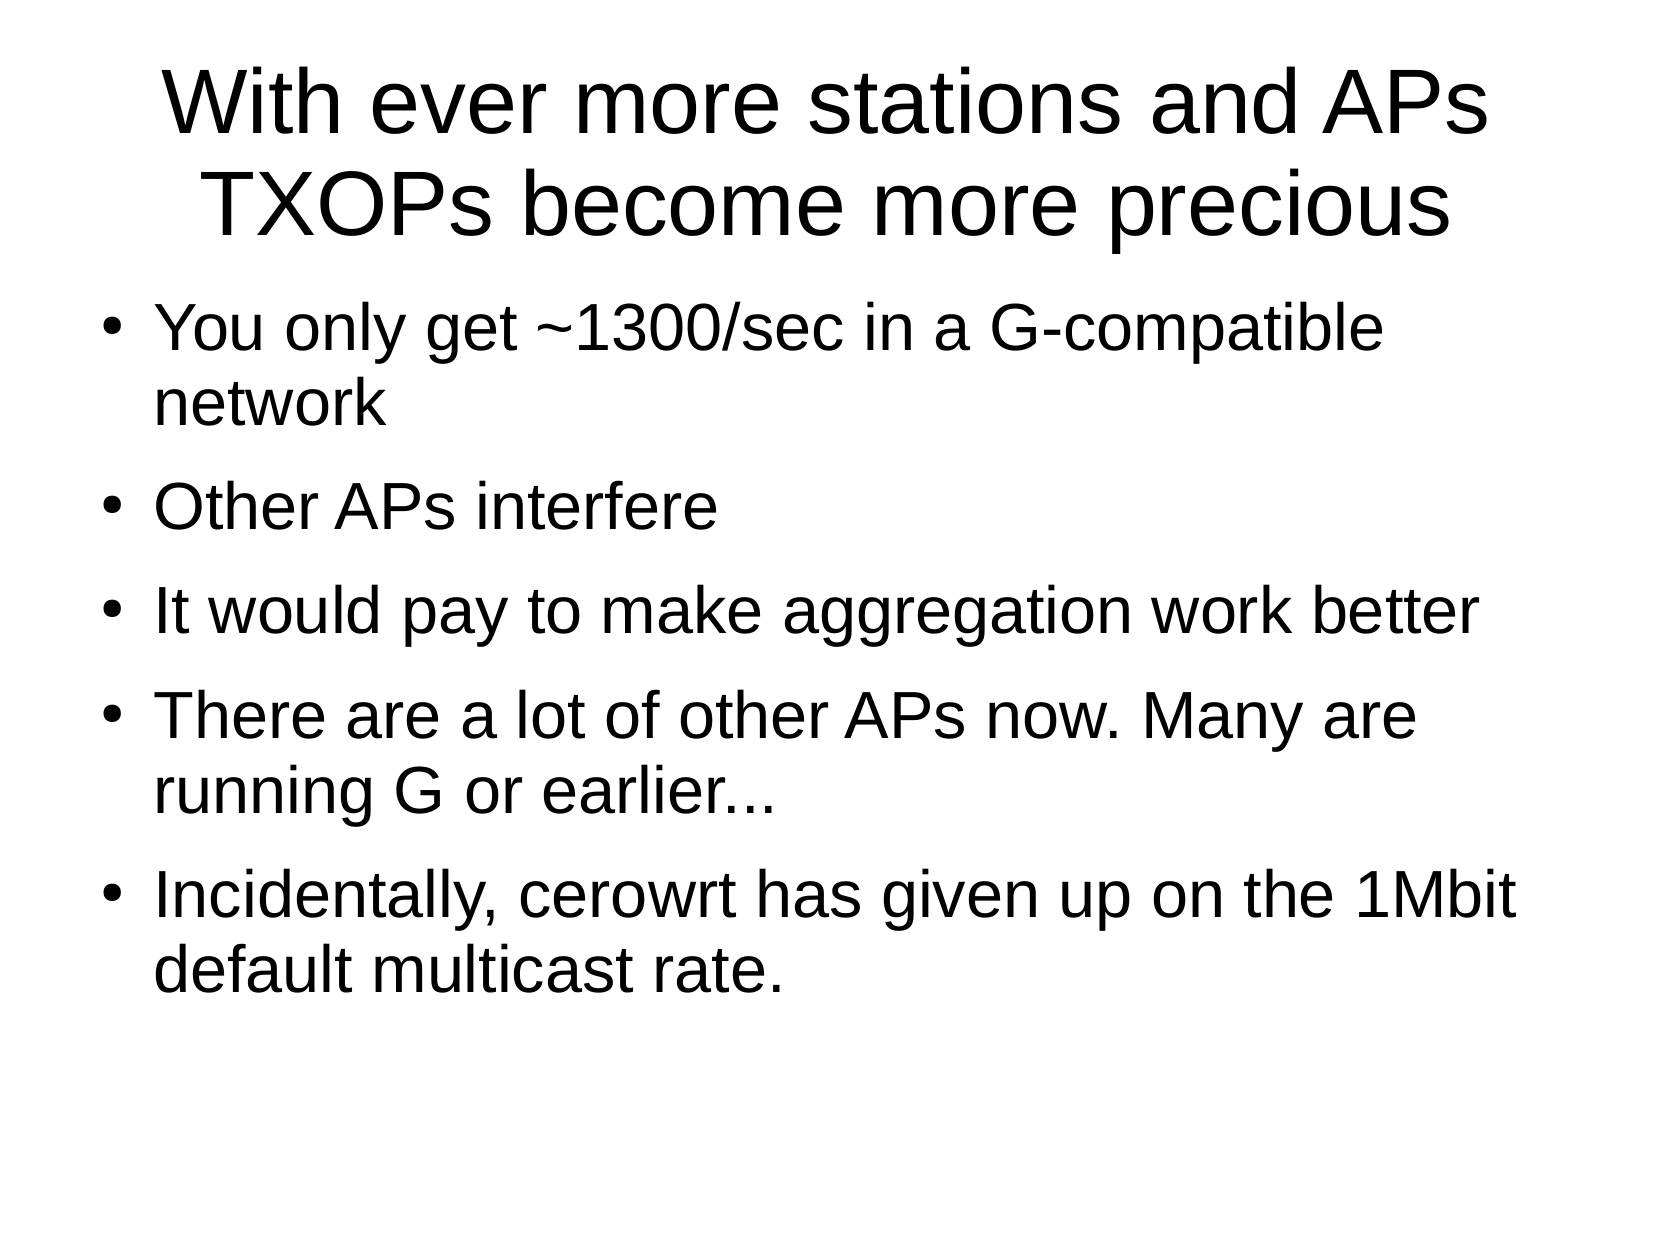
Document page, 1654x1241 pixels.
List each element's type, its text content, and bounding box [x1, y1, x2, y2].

list You only get ~1300/sec in a G-compatible network Other APs interfere It would pay to make aggregation work better There are a lot of other APs now. Many are running G or earlier... Incidentally, cerowrt has given up on the 1Mbit default multicast rate. [82, 290, 1538, 1010]
title With ever more stations and APs TXOPs become more precious [82, 49, 1571, 257]
